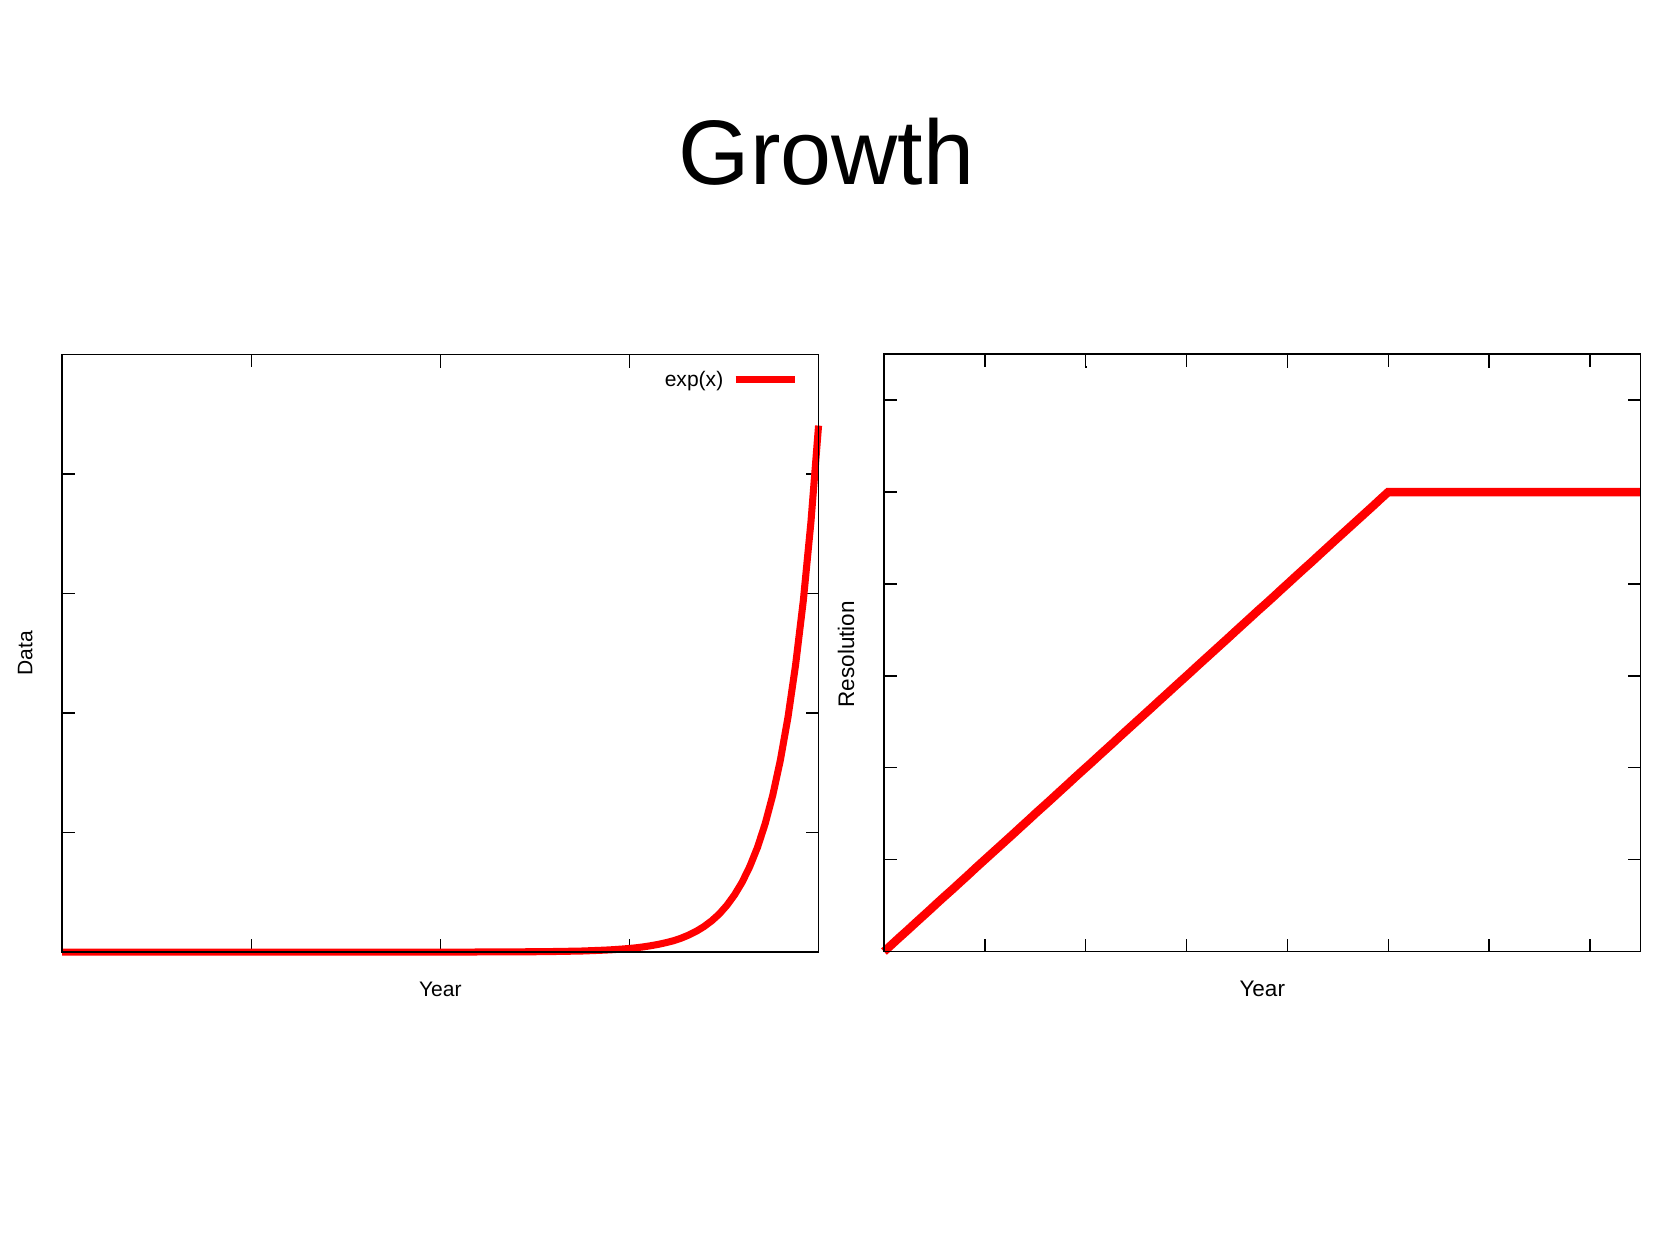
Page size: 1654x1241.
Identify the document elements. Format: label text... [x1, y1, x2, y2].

picture [6, 329, 1654, 1009]
title Growth [82, 49, 1571, 257]
